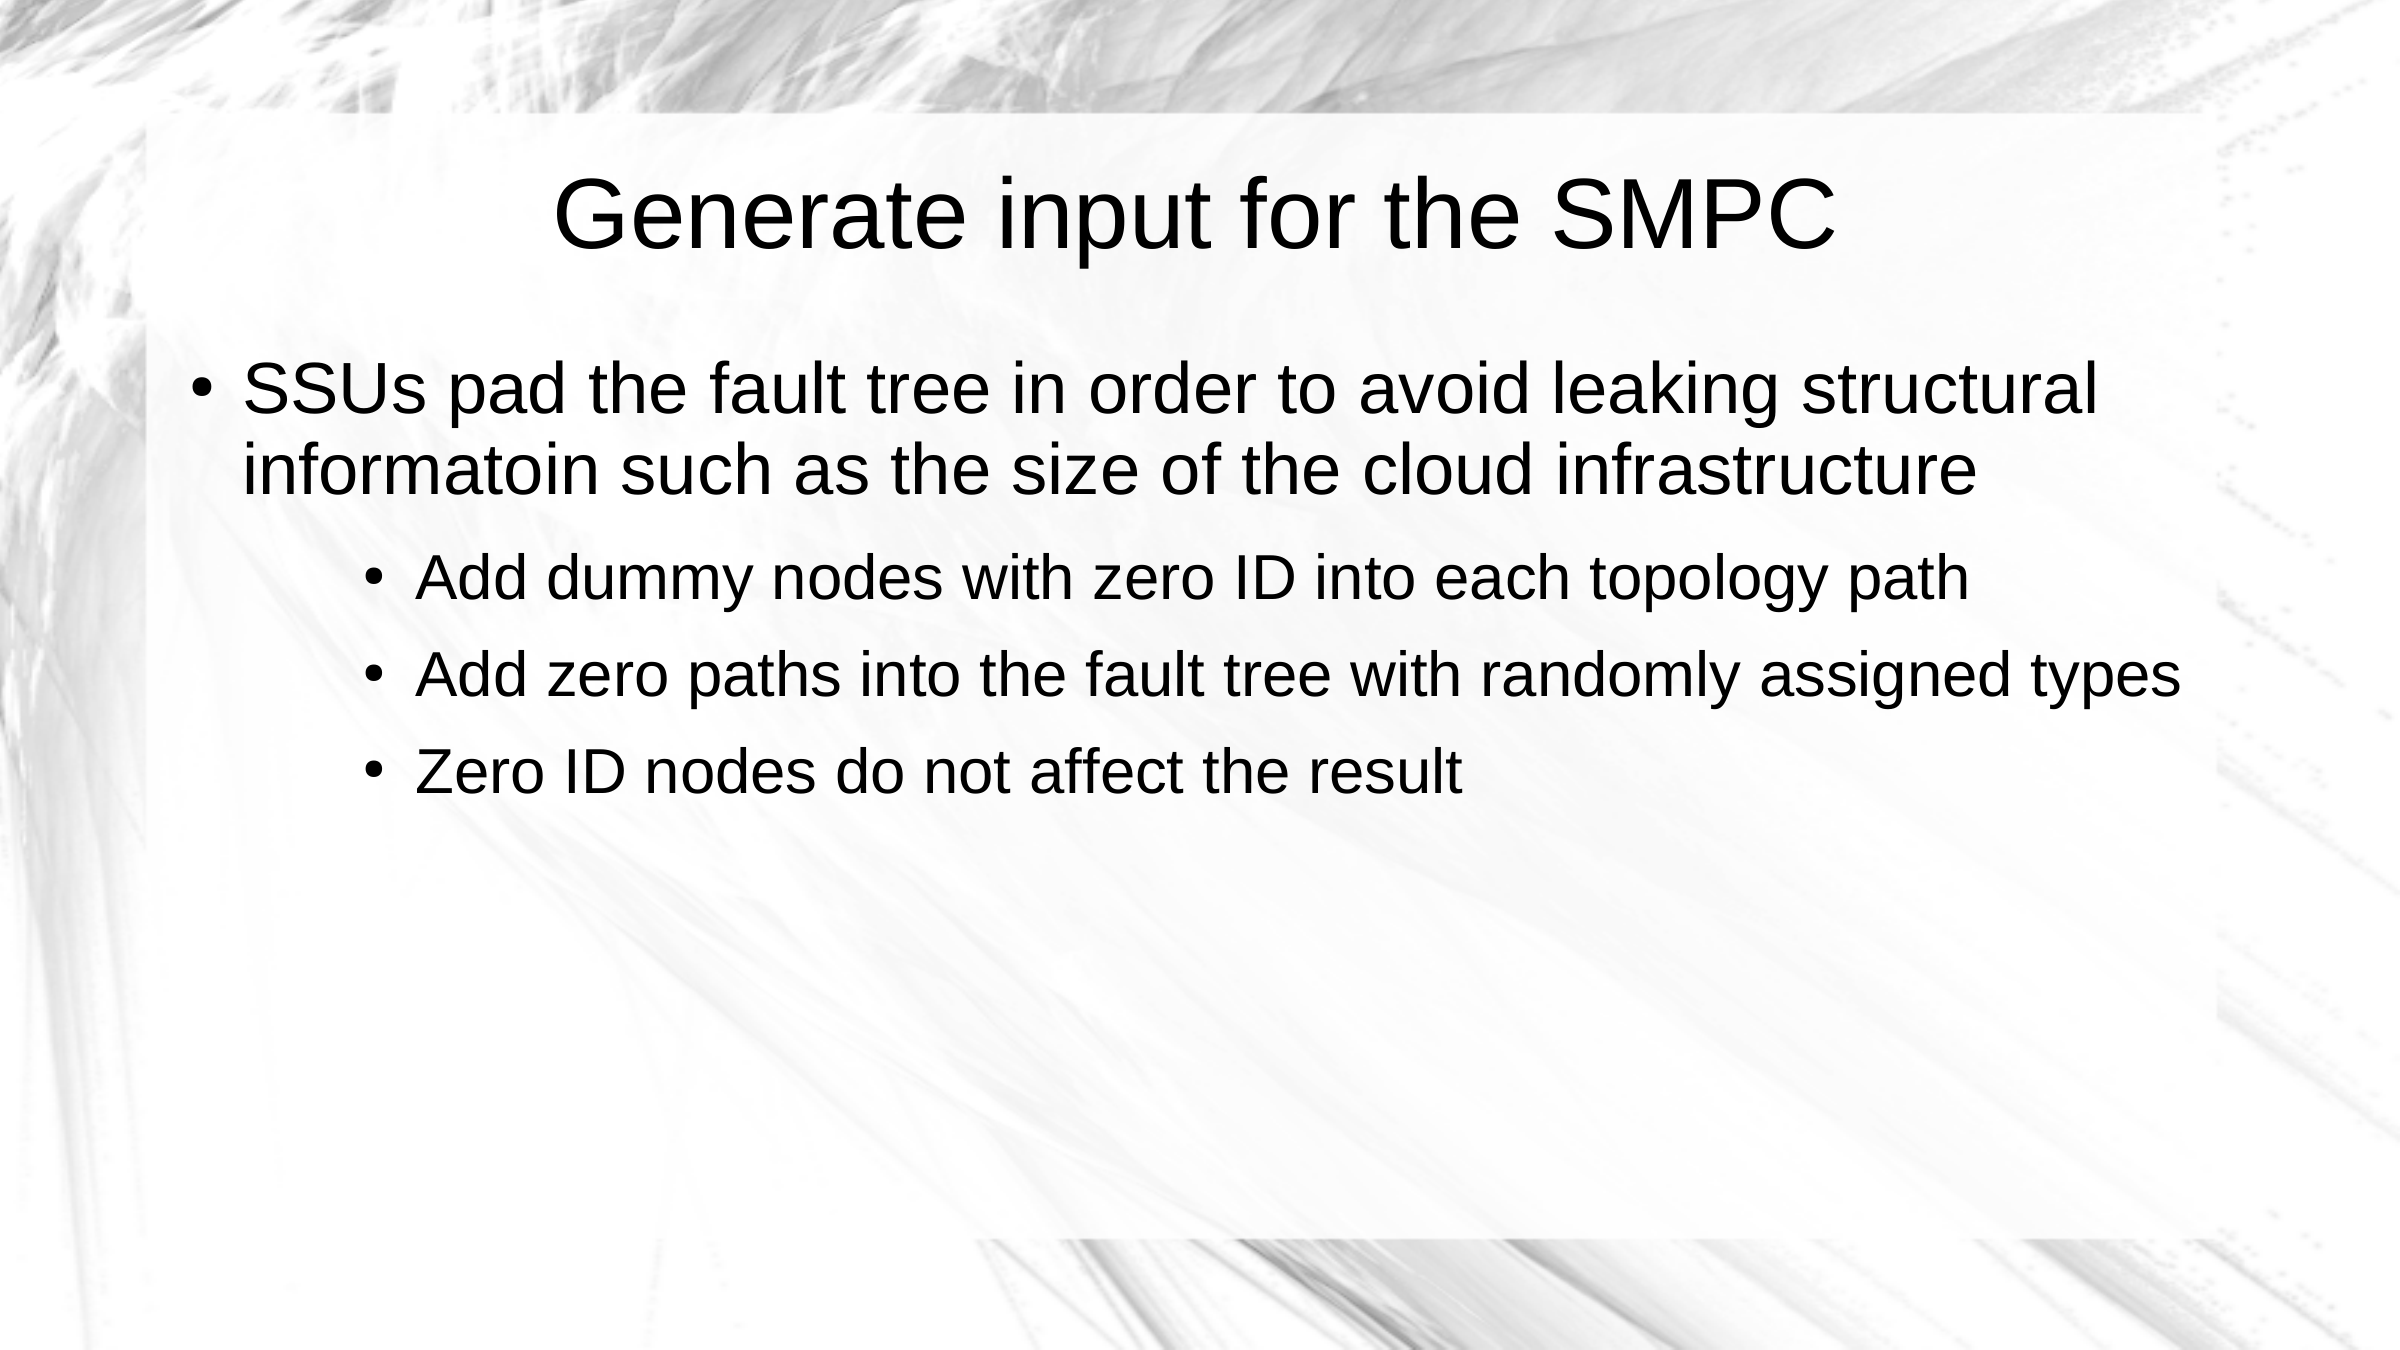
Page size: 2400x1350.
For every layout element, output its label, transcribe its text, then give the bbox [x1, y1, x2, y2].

picture [0, 0, 2400, 1350]
list SSUs pad the fault tree in order to avoid leaking structural informatoin such as the size of the cloud infrastructure Add dummy nodes with zero ID into each topology path Add zero paths into the fault tree with randomly assigned types Zero ID nodes do not affect the result [171, 348, 2280, 1052]
title Generate input for the SMPC [171, 122, 2186, 305]
